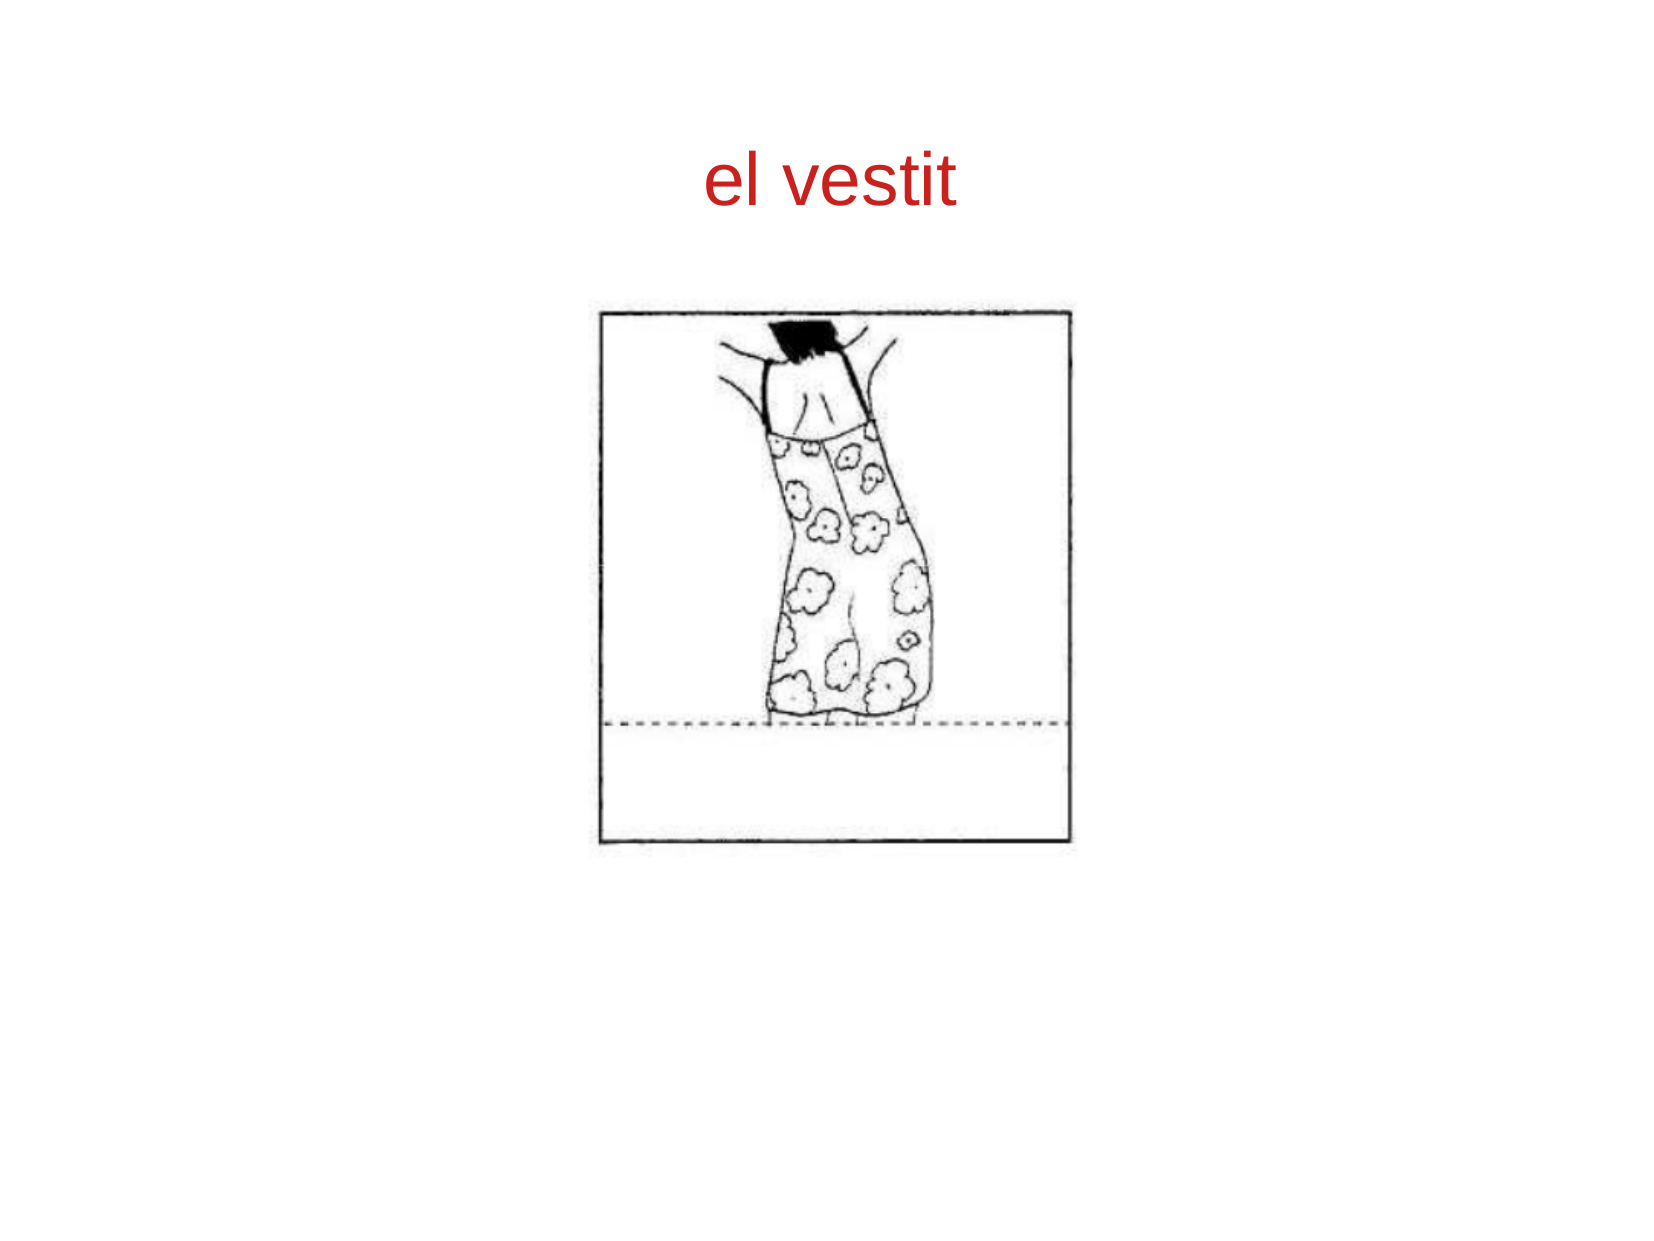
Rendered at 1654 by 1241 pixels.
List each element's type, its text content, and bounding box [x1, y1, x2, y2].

text_box el vestit [289, 94, 1371, 257]
picture [581, 291, 1094, 873]
